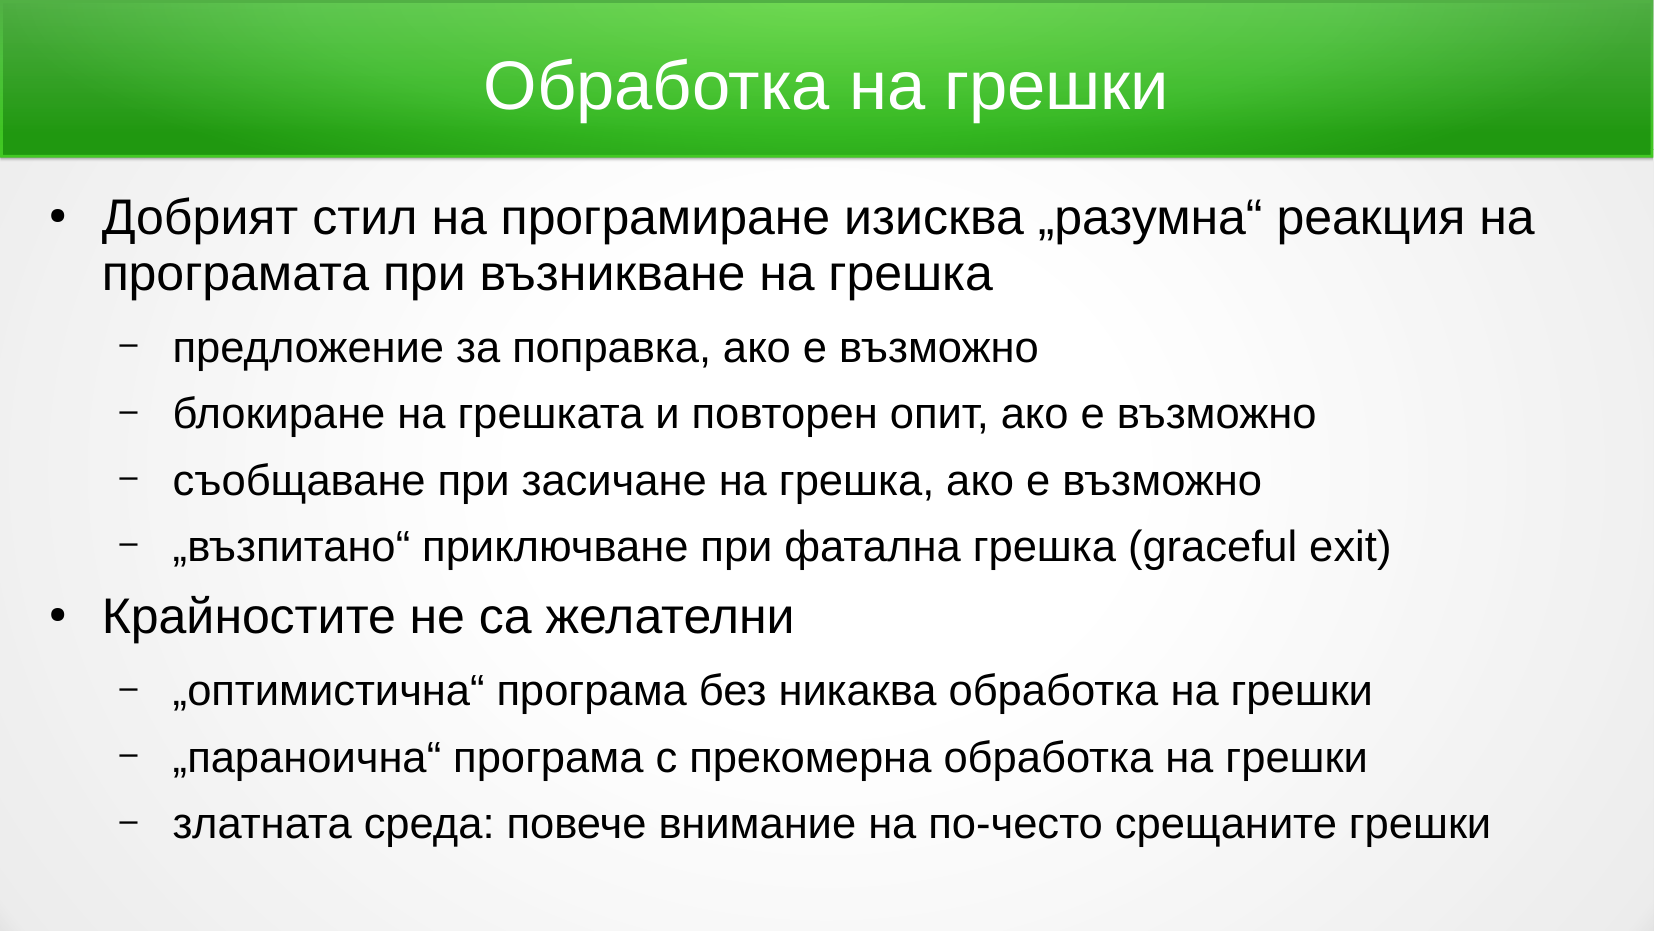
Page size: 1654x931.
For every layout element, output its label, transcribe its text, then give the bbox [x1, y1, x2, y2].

list Добрият стил на програмиране изисква „разумна“ реакция на програмата при възникване на грешка предложение за поправка, ако е възможно блокиране на грешката и повторен опит, ако е възможно съобщаване при засичане на грешка, ако е възможно „възпитано“ приключване при фатална грешка (graceful exit) Крайностите не са желателни „оптимистична“ програма без никаква обработка на грешки „параноична“ програма с прекомерна обработка на грешки златната среда: повече внимание на по-често срещаните грешки [31, 188, 1619, 910]
title Обработка на грешки [82, 37, 1571, 135]
